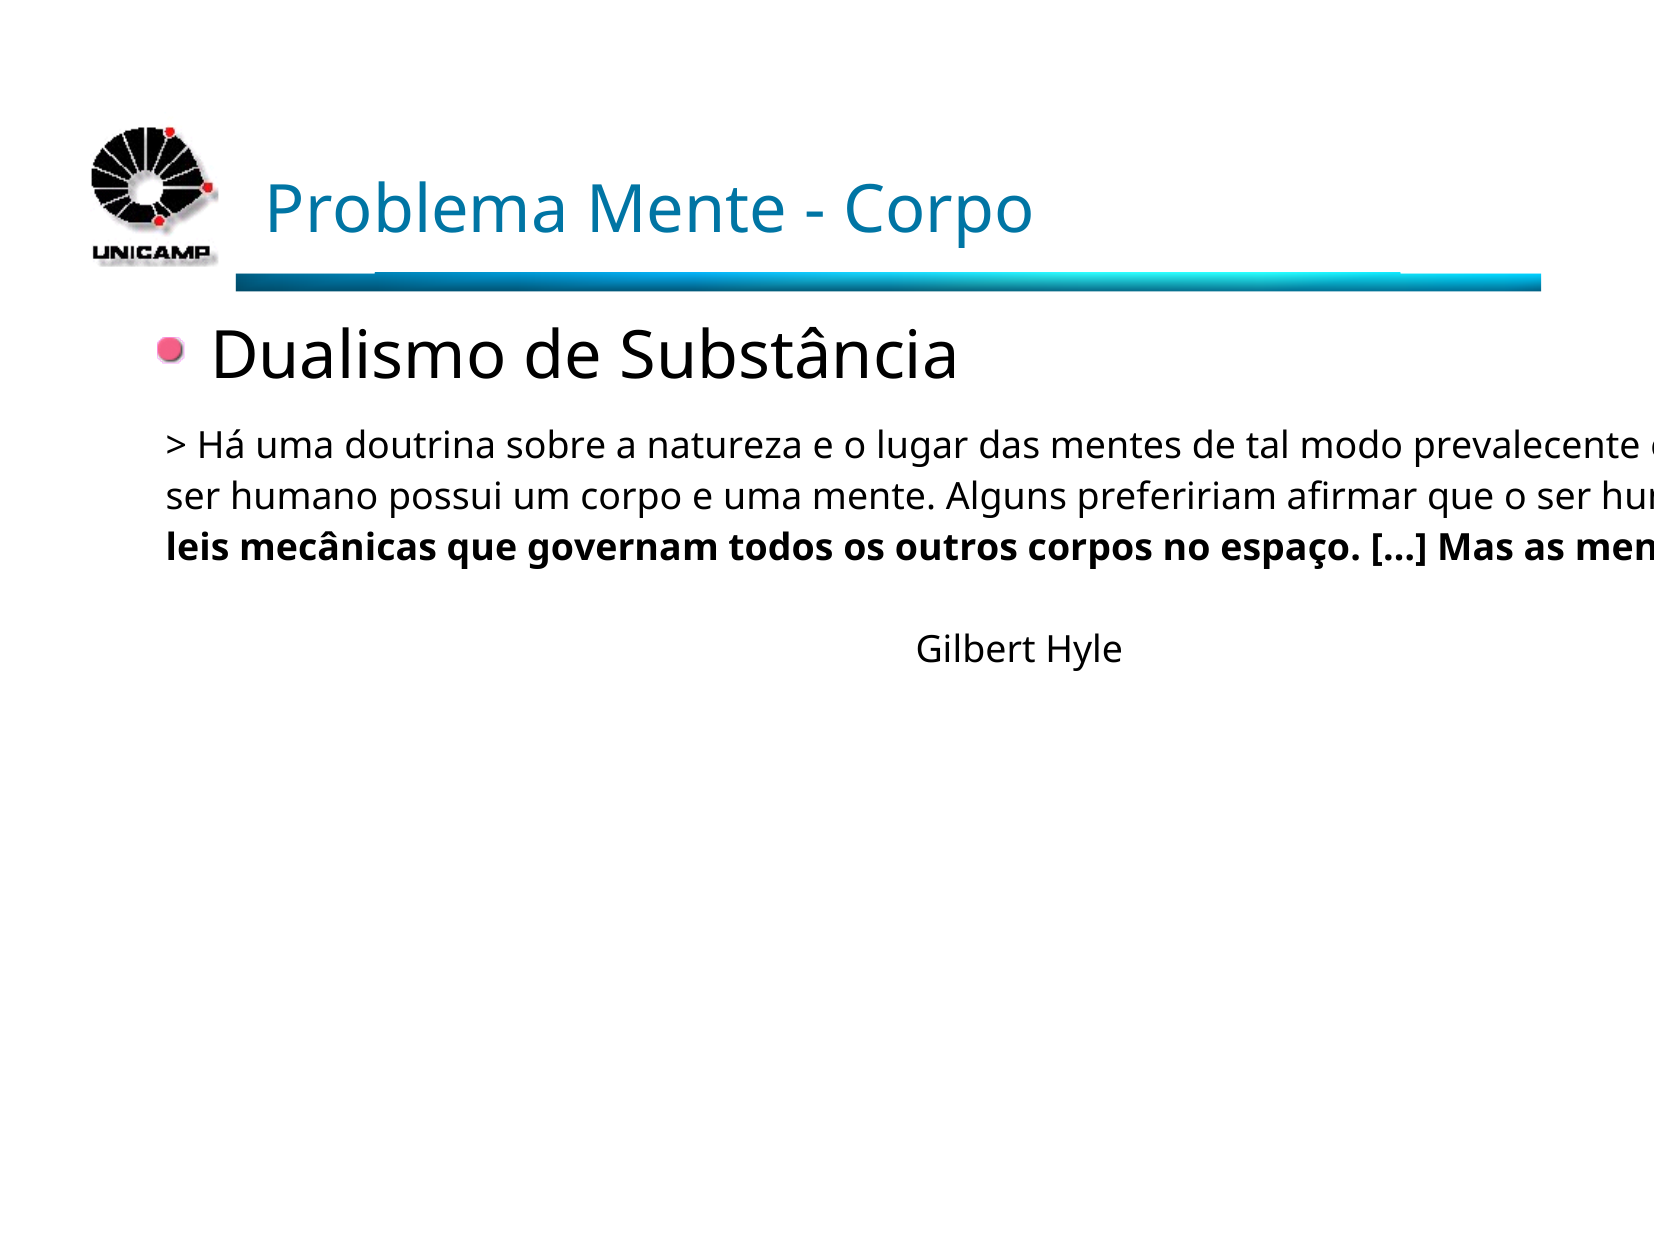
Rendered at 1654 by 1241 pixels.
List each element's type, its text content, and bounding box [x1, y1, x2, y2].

picture [125, 272, 1654, 295]
text_box > Há uma doutrina sobre a natureza e o lugar das mentes de tal modo prevalecente entre os teóricos e até entre leigos que merece ser designada como teoria oficial. […] A doutrina oficial que procede sobretudo de Descartes, é mais ou menos como descrita a seguir. Com a duvidosa exceção dos idiotas e das crianças de colo, todo ser humano possui um corpo e uma mente. Alguns prefeririam afirmar que o ser humano é tanto um corpo como uma mente. Seu corpo e sua mente normalmente estão atrelados um ao outro, mas depois da morte do corpo a mente pode continuar a existir e funcionar. Os corpos humanos existem no espaço e estão sujeitos às leis mecânicas que governam todos os outros corpos no espaço. […] Mas as mentes não existem no espaço, nem suas operações estão sujeitas as leis mecânicas. […] Eis o esboço da teoria oficial. Com frequência me referirei a ela, com intuito pejorativo, como o ‘dogma do fantasma na máquina’”. Gilbert Hyle [1534, 331, 1654, 682]
list Dualismo de Substância [121, 309, 1534, 1182]
title Problema Mente - Corpo [264, 42, 1534, 250]
